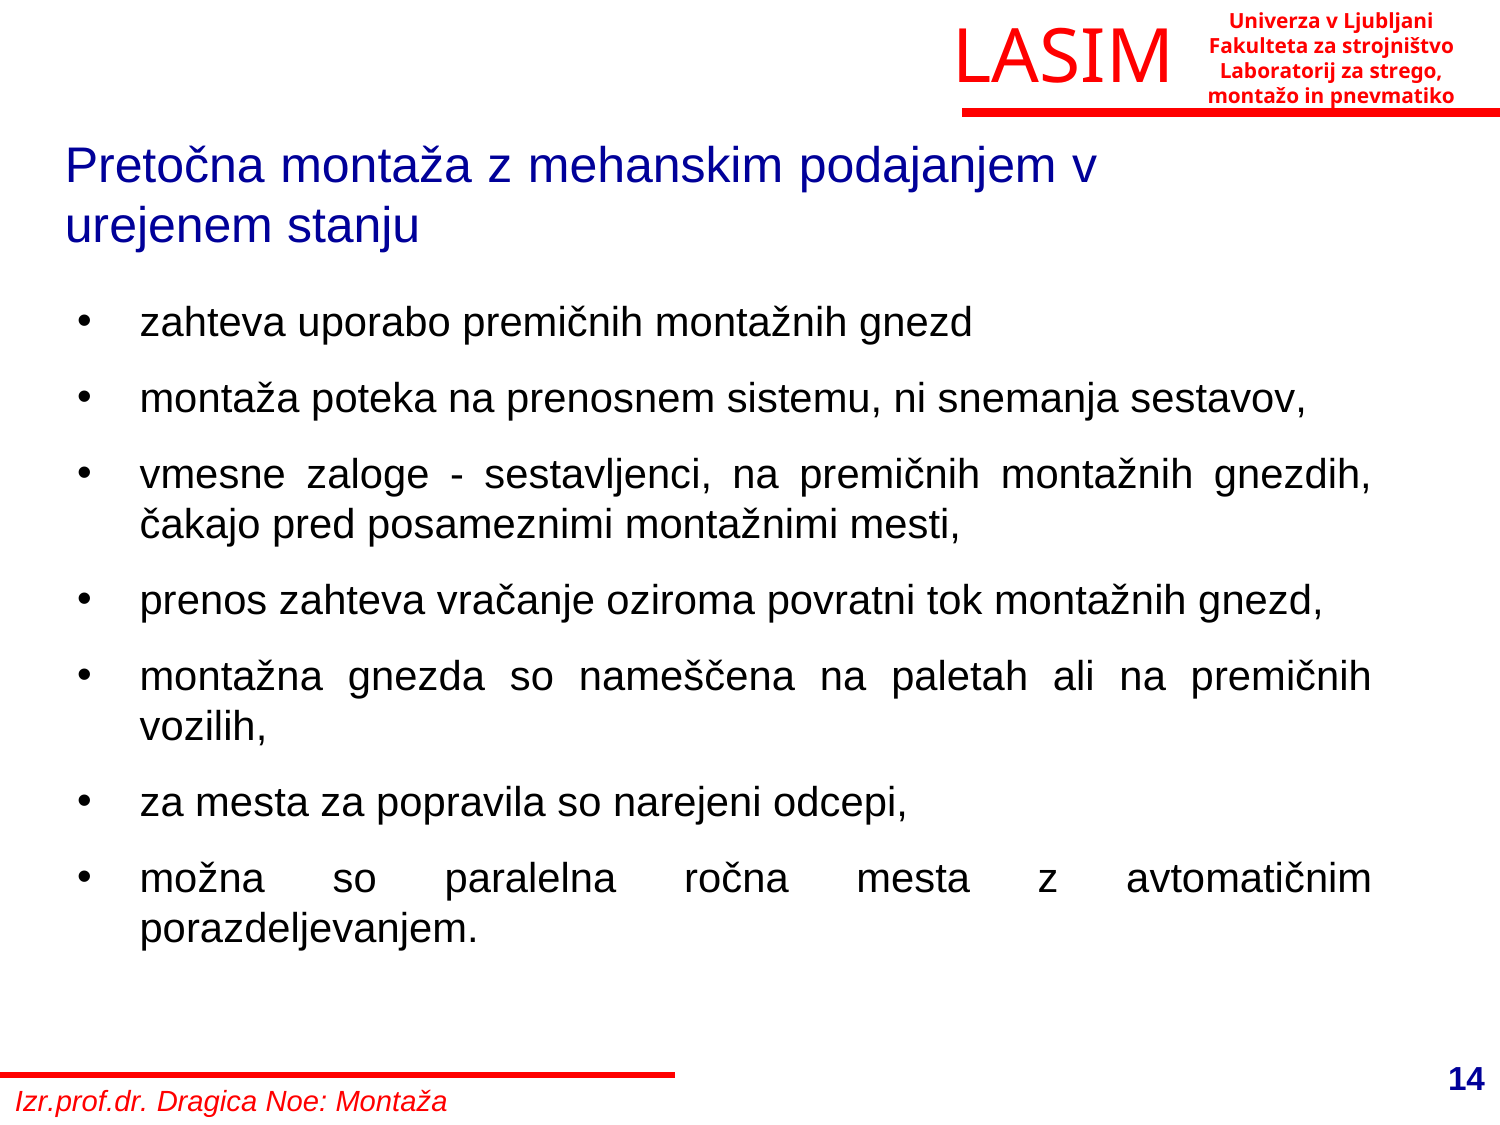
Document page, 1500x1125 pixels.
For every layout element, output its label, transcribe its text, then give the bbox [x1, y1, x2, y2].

text_box zahteva uporabo premičnih montažnih gnezd montaža poteka na prenosnem sistemu, ni snemanja sestavov, vmesne zaloge - sestavljenci, na premičnih montažnih gnezdih, čakajo pred posameznimi montažnimi mesti, prenos zahteva vračanje oziroma povratni tok montažnih gnezd, montažna gnezda so nameščena na paletah ali na premičnih vozilih, za mesta za popravila so narejeni odcepi, možna so paralelna ročna mesta z avtomatičnim porazdeljevanjem. [62, 287, 1388, 959]
text_box Pretočna montaža z mehanskim podajanjem v urejenem stanju [49, 124, 1113, 261]
